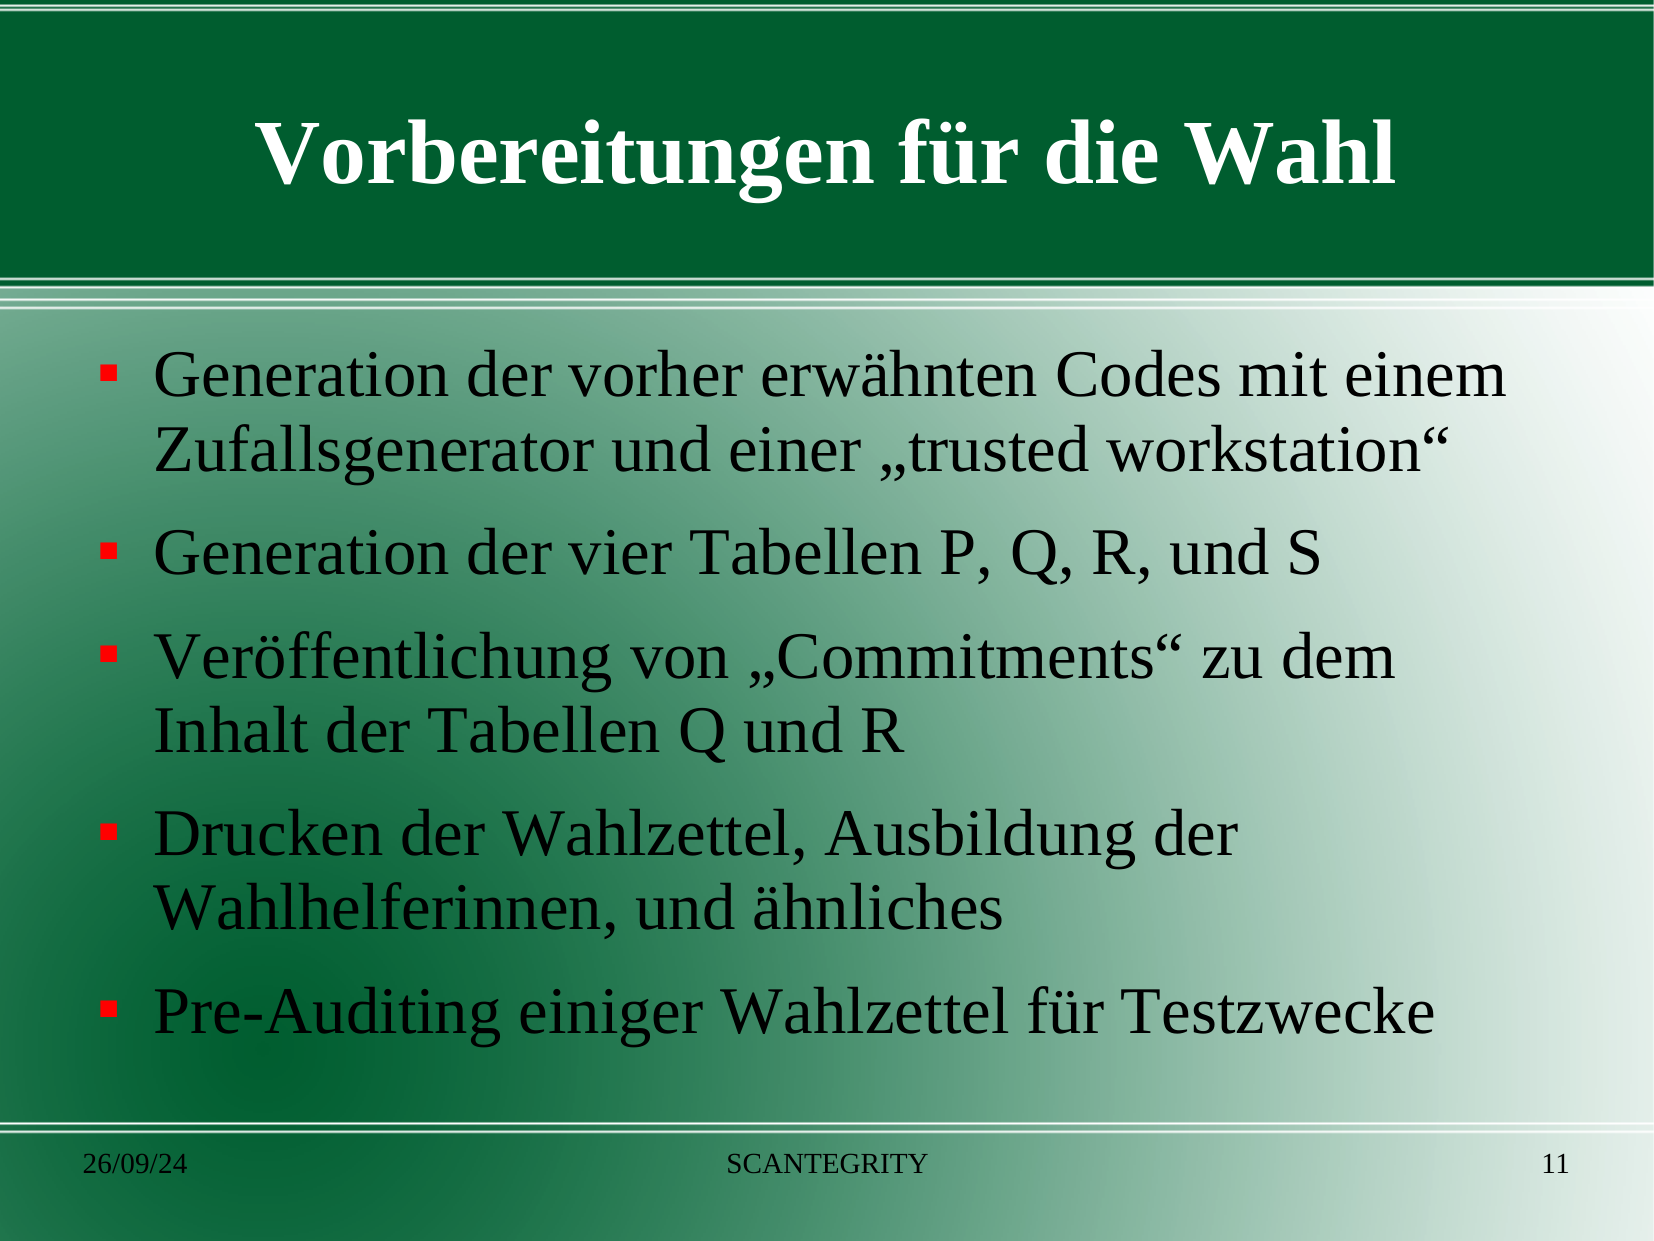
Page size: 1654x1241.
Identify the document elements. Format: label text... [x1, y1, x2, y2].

list Generation der vorher erwähnten Codes mit einem Zufallsgenerator und einer „trusted workstation“ Generation der vier Tabellen P, Q, R, und S Veröffentlichung von „Commitments“ zu dem Inhalt der Tabellen Q und R Drucken der Wahlzettel, Ausbildung der Wahlhelferinnen, und ähnliches Pre-Auditing einiger Wahlzettel für Testzwecke [82, 337, 1571, 1048]
title Vorbereitungen für die Wahl [82, 56, 1571, 250]
picture [0, 0, 1654, 1241]
